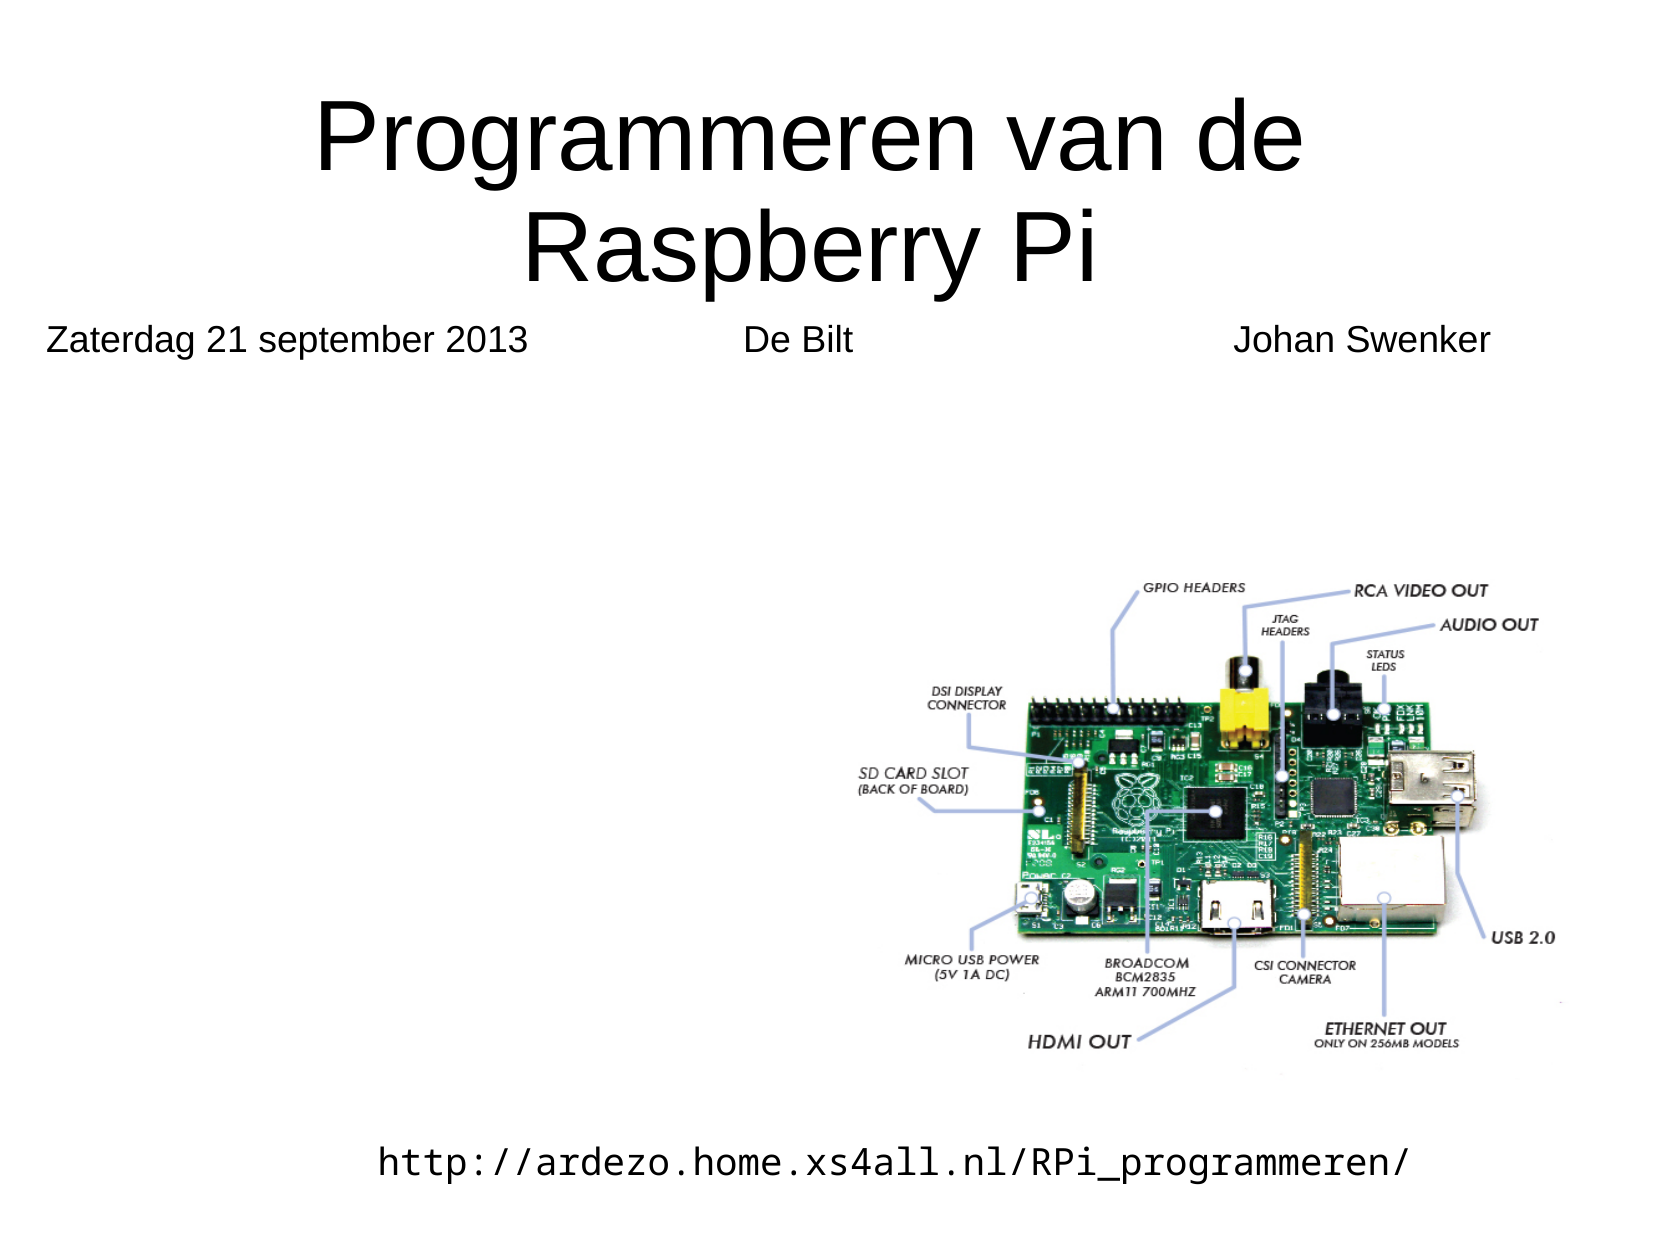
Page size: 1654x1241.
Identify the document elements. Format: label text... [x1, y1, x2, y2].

text_box http://ardezo.home.xs4all.nl/RPi_programmeren/ [363, 1128, 1357, 1188]
text_box Zaterdag 21 september 2013 [31, 311, 544, 368]
picture [838, 516, 1585, 1085]
subtitle Programmeren van de Raspberry Pi [82, 14, 1538, 368]
text_box De Bilt [728, 311, 869, 368]
text_box Johan Swenker [1218, 311, 1507, 368]
